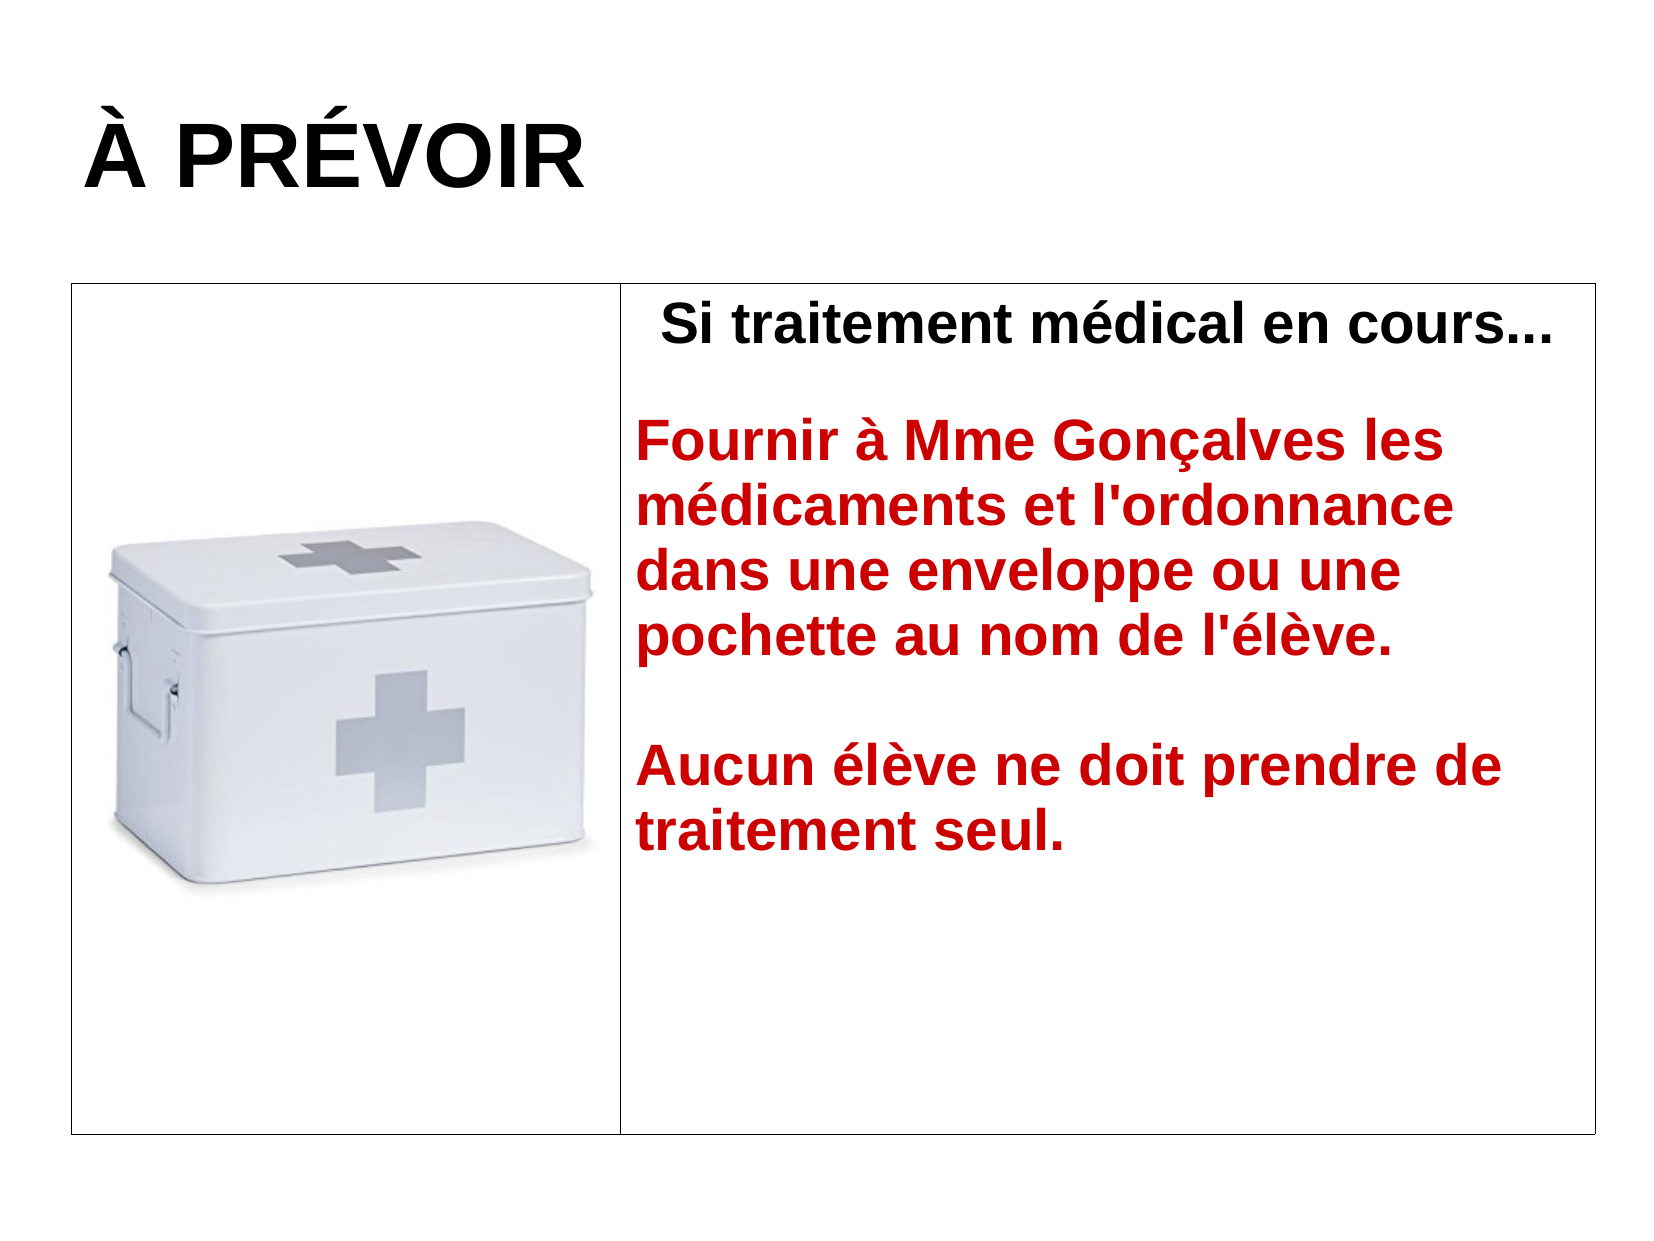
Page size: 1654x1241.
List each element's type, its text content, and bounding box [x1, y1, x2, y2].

picture [83, 436, 615, 969]
table_header [72, 284, 620, 1134]
title À PRÉVOIR [82, 52, 1571, 260]
table_header Si traitement médical en cours... Fournir à Mme Gonçalves les médicaments et l'ordonnance dans une enveloppe ou une pochette au nom de l'élève. Aucun élève ne doit prendre de traitement seul. [621, 284, 1595, 1134]
